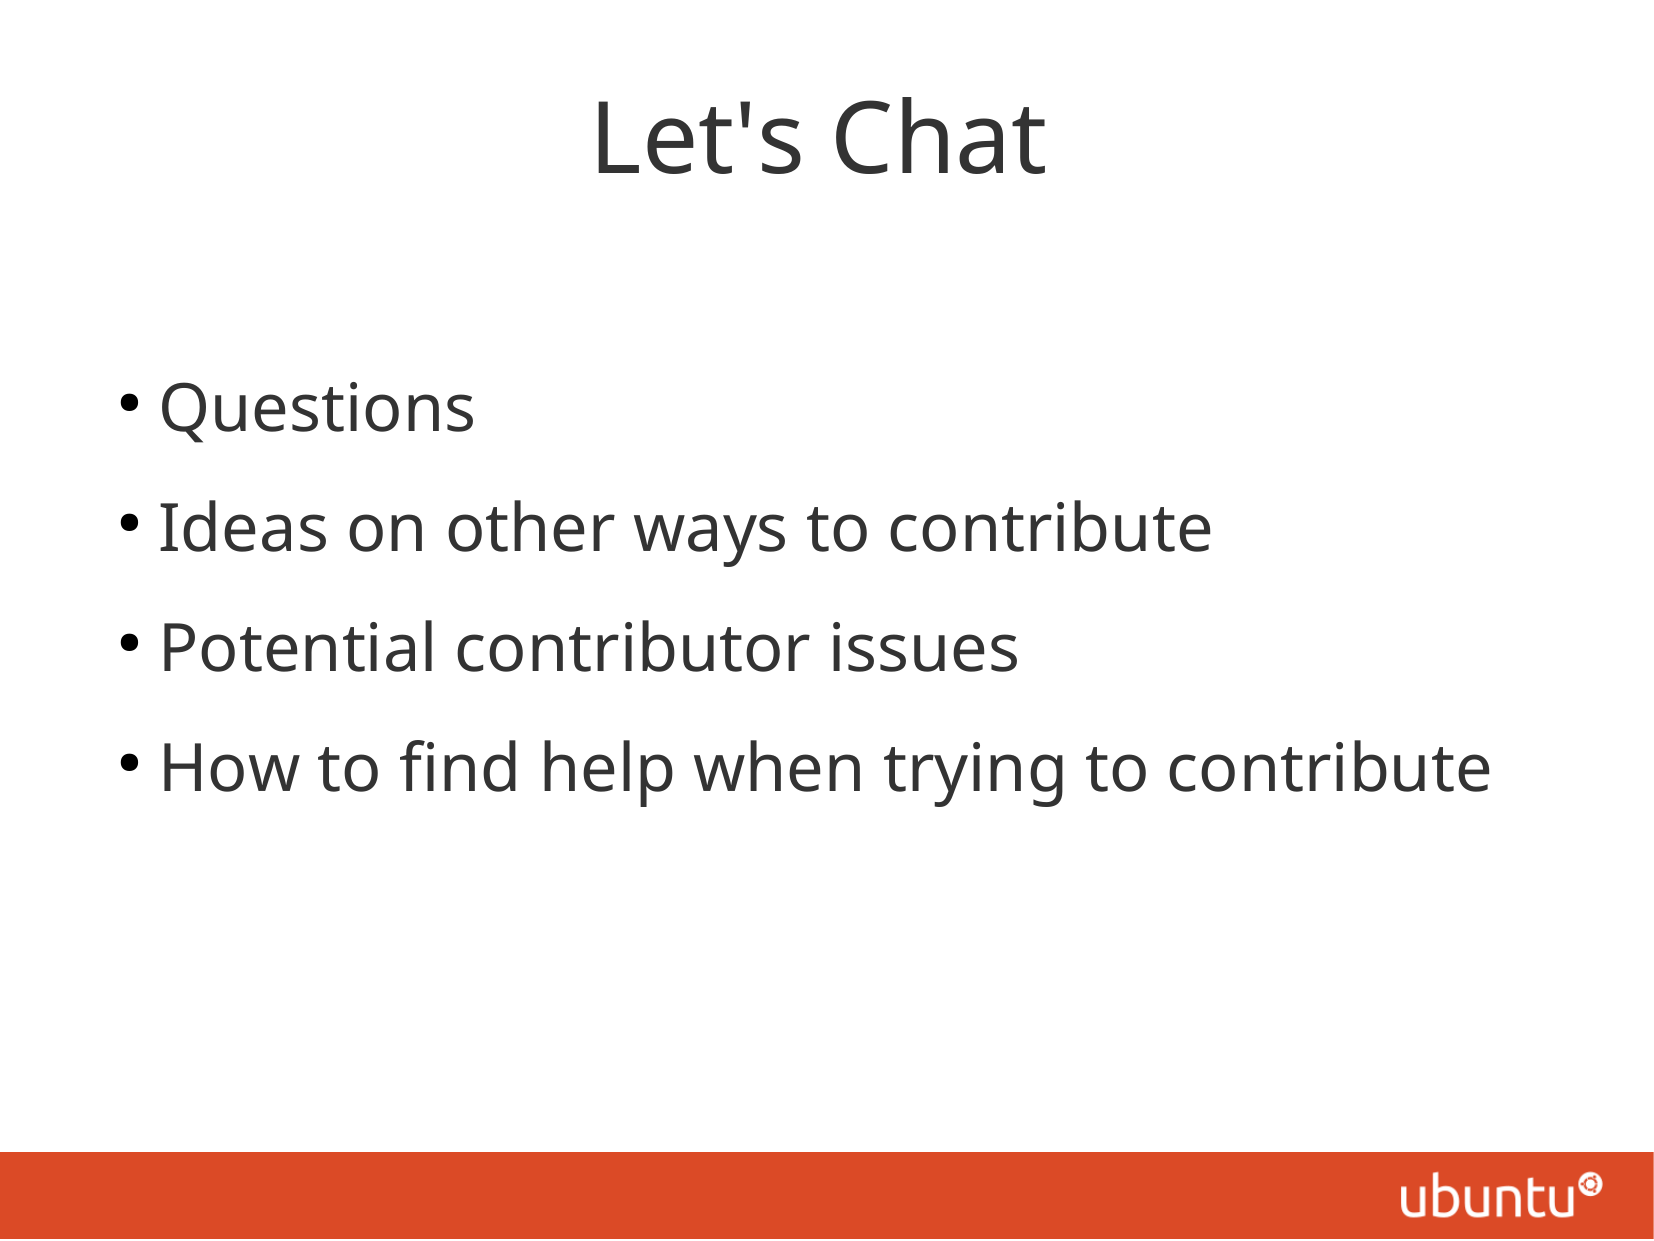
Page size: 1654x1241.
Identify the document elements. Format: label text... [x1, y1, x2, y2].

title Let's Chat [49, 52, 1589, 231]
text_box Questions Ideas on other ways to contribute Potential contributor issues How to find help when trying to contribute [102, 240, 1516, 890]
picture [0, 1152, 1654, 1239]
